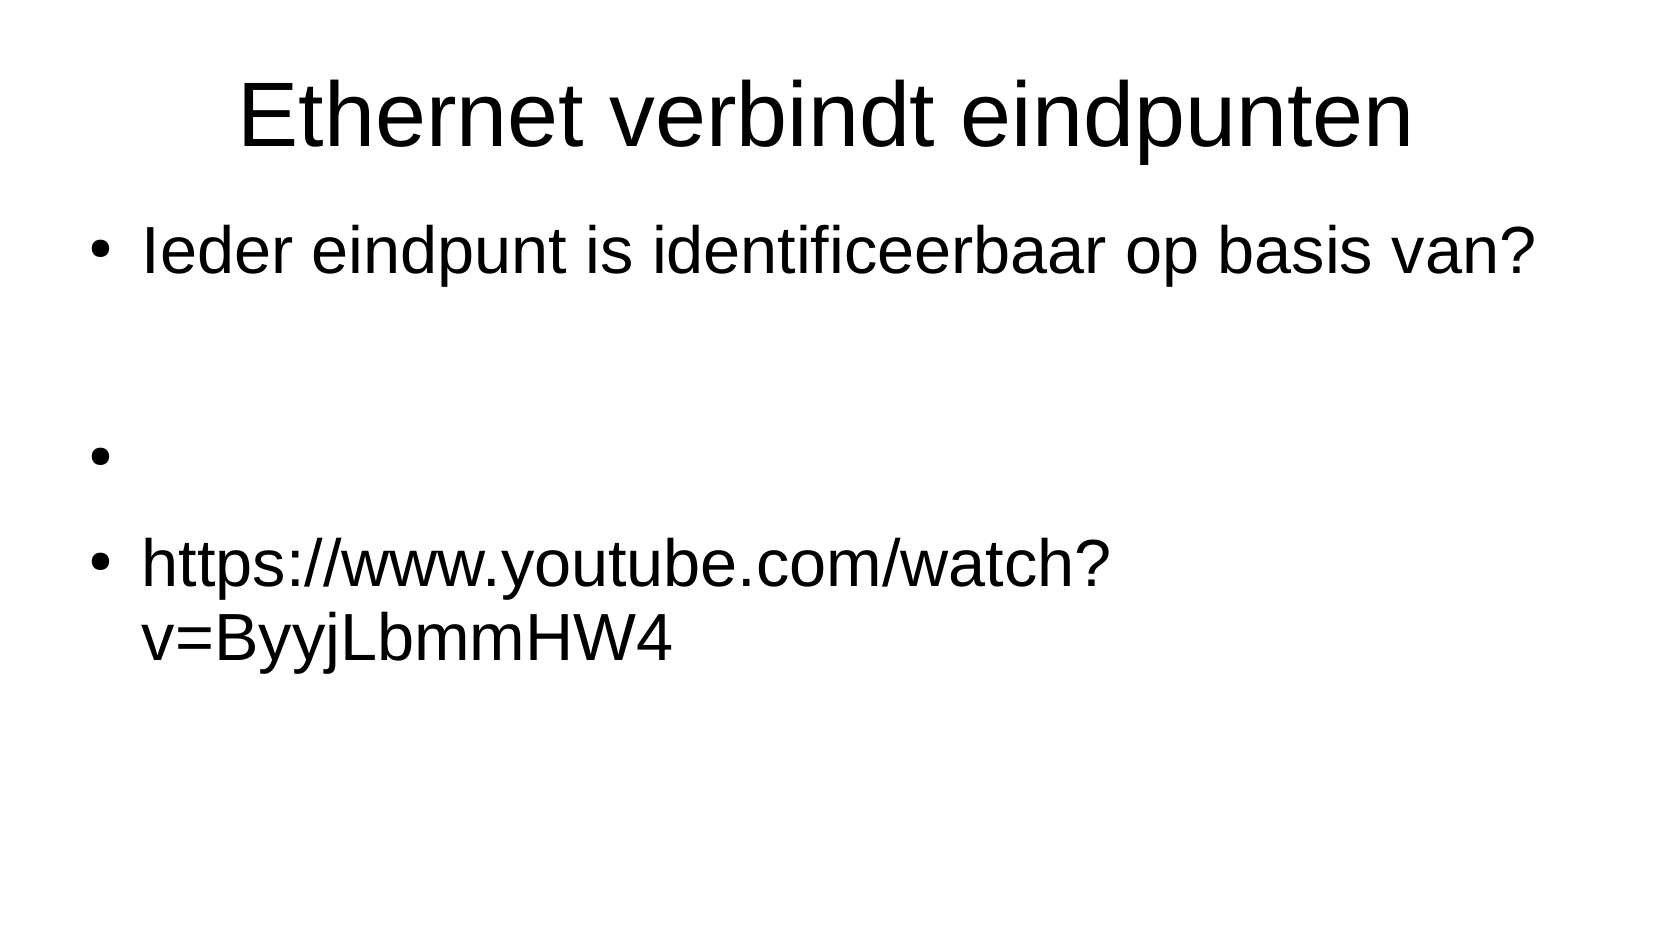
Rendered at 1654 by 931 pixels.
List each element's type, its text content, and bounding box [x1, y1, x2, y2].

list Ieder eindpunt is identificeerbaar op basis van? https://www.youtube.com/watch?v=ByyjLbmmHW4 [70, 212, 1560, 753]
title Ethernet verbindt eindpunten [82, 37, 1571, 193]
